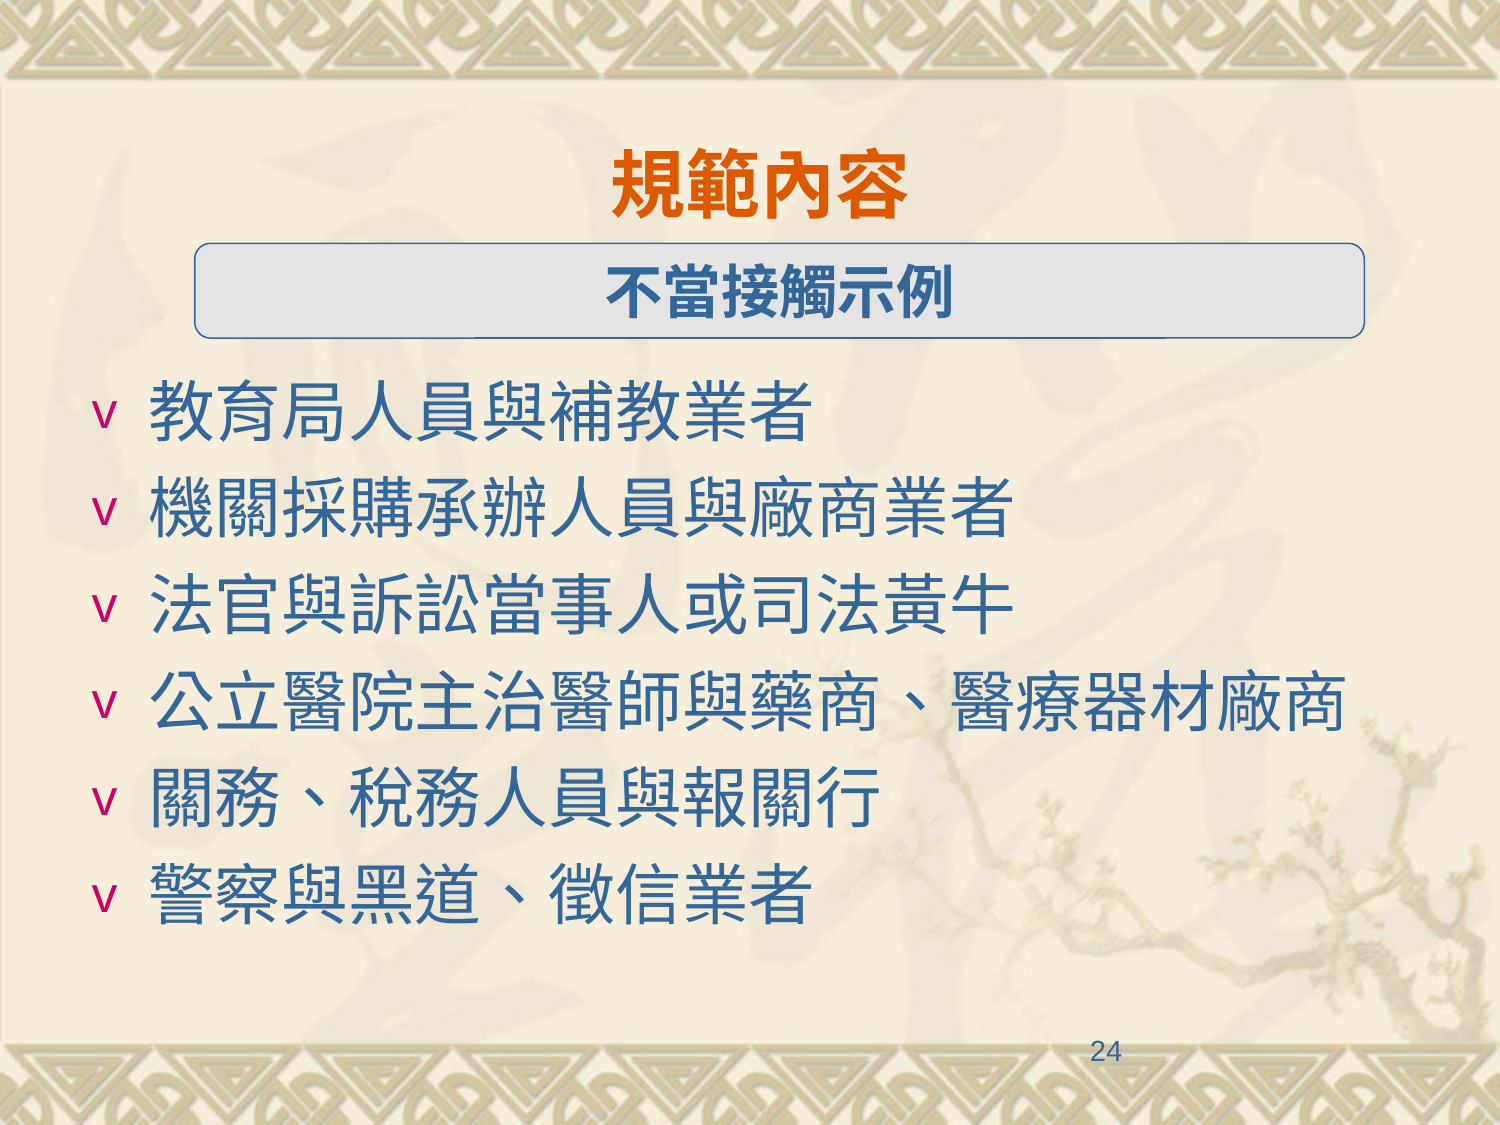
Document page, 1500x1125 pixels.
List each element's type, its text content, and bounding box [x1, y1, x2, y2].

list 教育局人員與補教業者 機關採購承辦人員與廠商業者 法官與訴訟當事人或司法黃牛 公立醫院主治醫師與藥商、醫療器材廠商 關務、稅務人員與報關行 警察與黑道、徵信業者 [76, 361, 1459, 981]
text_box 不當接觸示例 [194, 243, 1365, 339]
text_box [1074, 1024, 1451, 1103]
title 規範內容 [572, 125, 949, 241]
